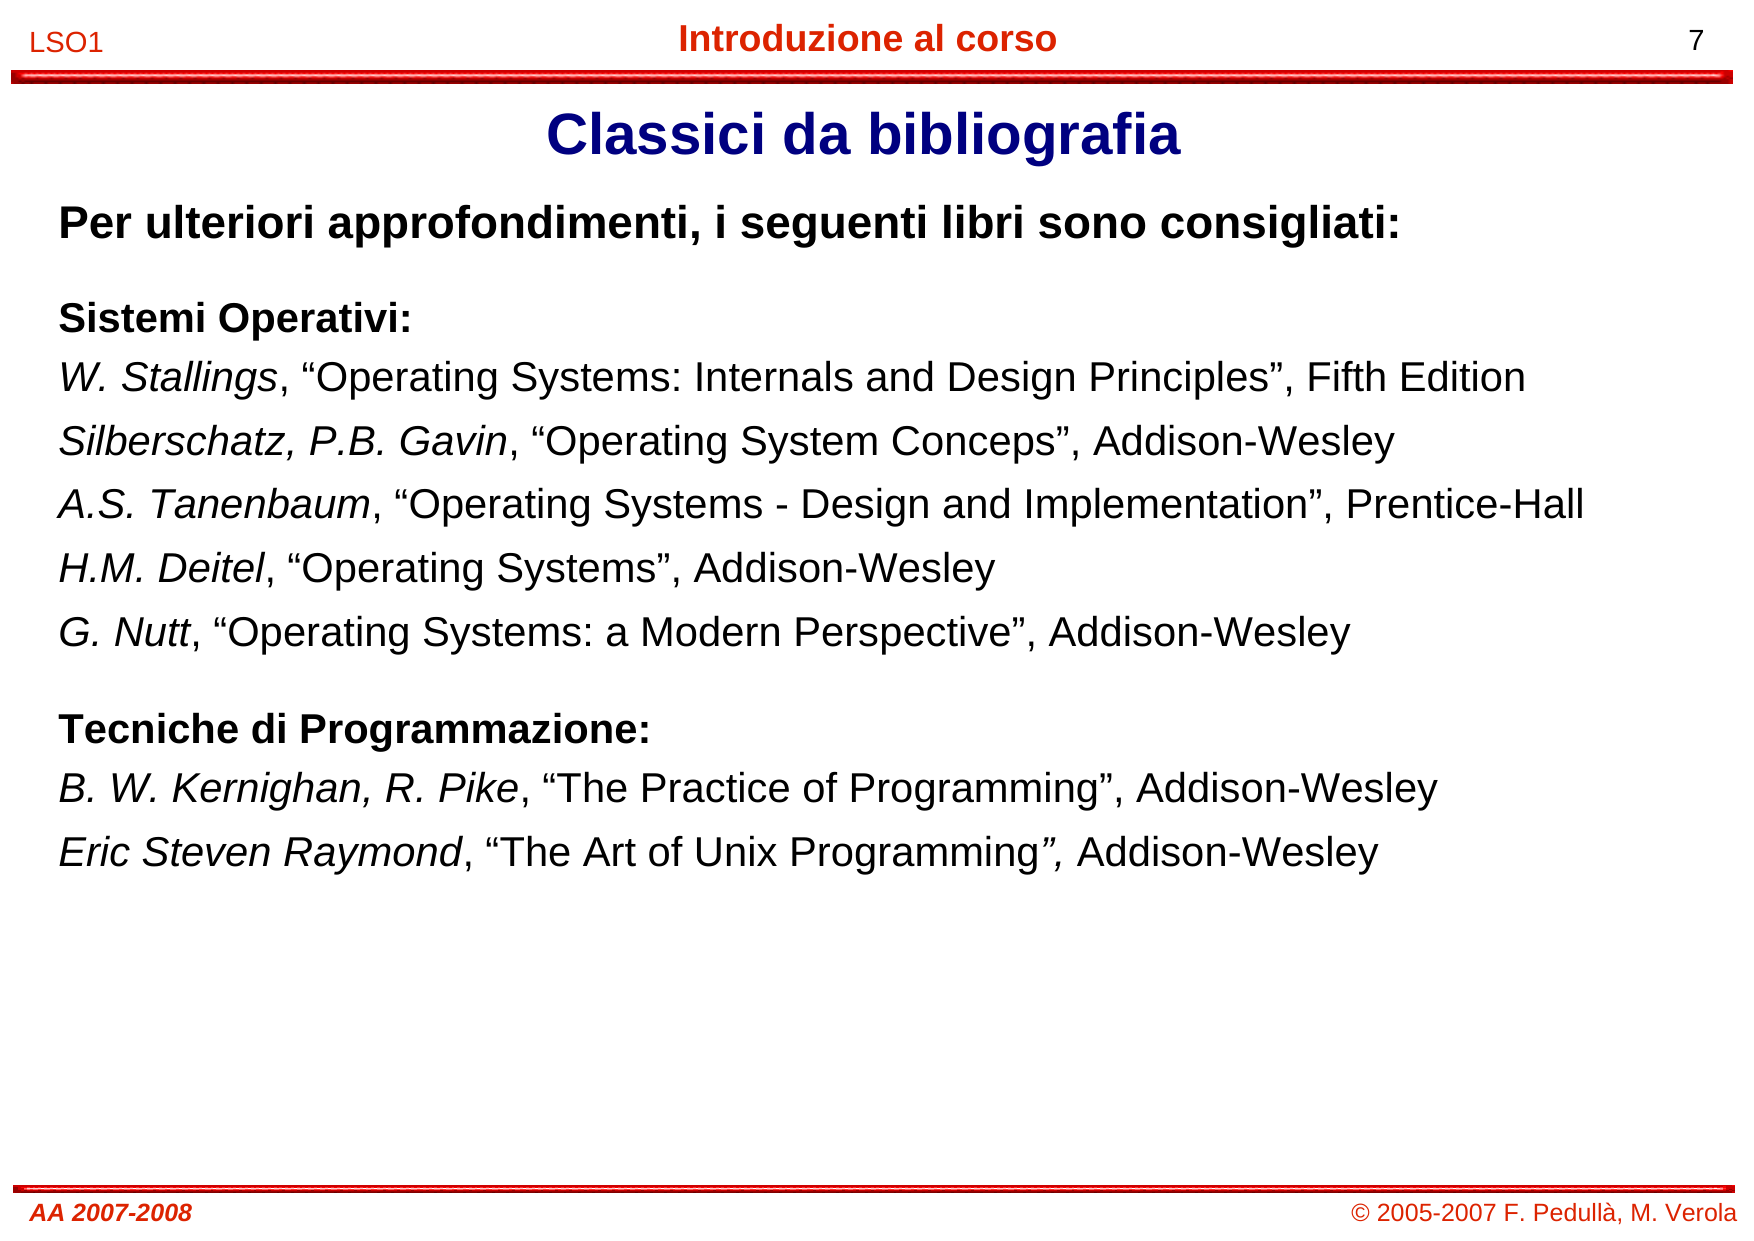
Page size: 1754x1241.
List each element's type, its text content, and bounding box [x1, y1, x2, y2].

text_box Classici da bibliografia [392, 98, 1336, 187]
picture [13, 1185, 1735, 1193]
list Per ulteriori approfondimenti, i seguenti libri sono consigliati: Sistemi Operativi: W. Stallings, “Operating Systems: Internals and Design Principles”, Fifth Edition Silberschatz, P.B. Gavin, “Operating System Conceps”, Addison-Wesley A.S. Tanenbaum, “Operating Systems - Design and Implementation”, Prentice-Hall H.M. Deitel, “Operating Systems”, Addison-Wesley G. Nutt, “Operating Systems: a Modern Perspective”, Addison-Wesley Tecniche di Programmazione: B. W. Kernighan, R. Pike, “The Practice of Programming”, Addison-Wesley Eric Steven Raymond, “The Art of Unix Programming”, Addison-Wesley [58, 197, 1696, 1156]
picture [11, 70, 1733, 84]
